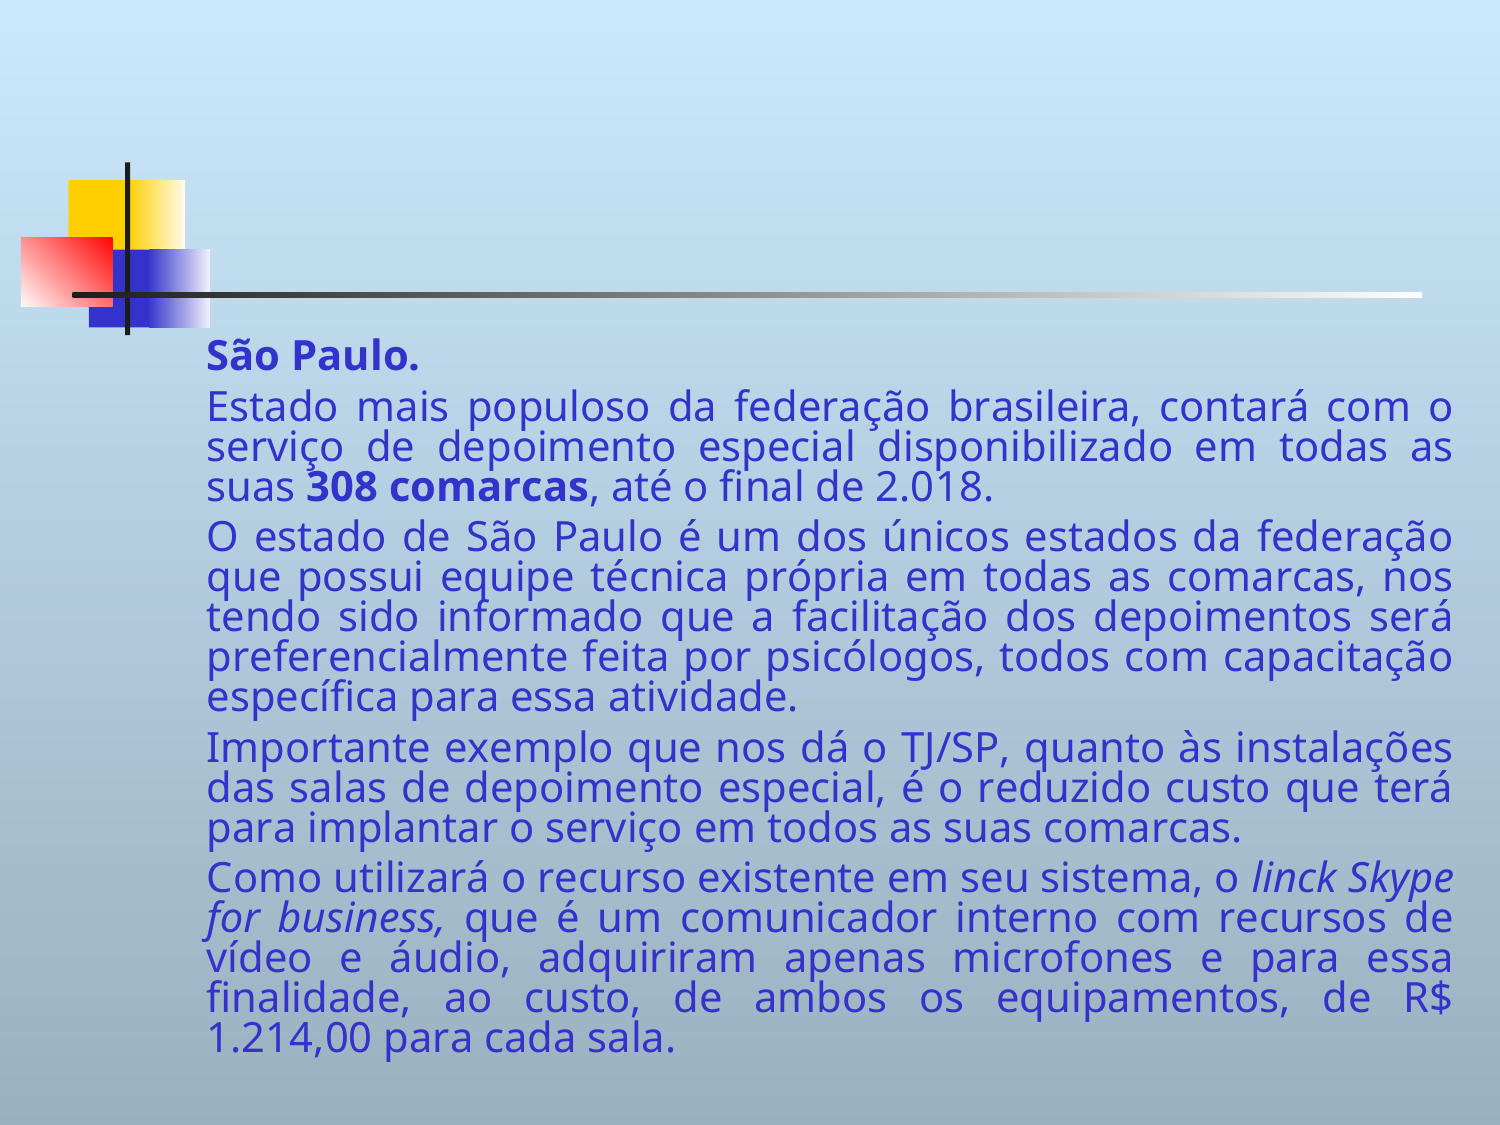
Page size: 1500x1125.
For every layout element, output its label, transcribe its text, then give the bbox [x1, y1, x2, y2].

list São Paulo. Estado mais populoso da federação brasileira, contará com o serviço de depoimento especial disponibilizado em todas as suas 308 comarcas, até o final de 2.018. O estado de São Paulo é um dos únicos estados da federação que possui equipe técnica própria em todas as comarcas, nos tendo sido informado que a facilitação dos depoimentos será preferencialmente feita por psicólogos, todos com capacitação específica para essa atividade. Importante exemplo que nos dá o TJ/SP, quanto às instalações das salas de depoimento especial, é o reduzido custo que terá para implantar o serviço em todos as suas comarcas. Como utilizará o recurso existente em seu sistema, o linck Skype for business, que é um comunicador interno com recursos de vídeo e áudio, adquiriram apenas microfones e para essa finalidade, ao custo, de ambos os equipamentos, de R$ 1.214,00 para cada sala. [135, 331, 1469, 1083]
